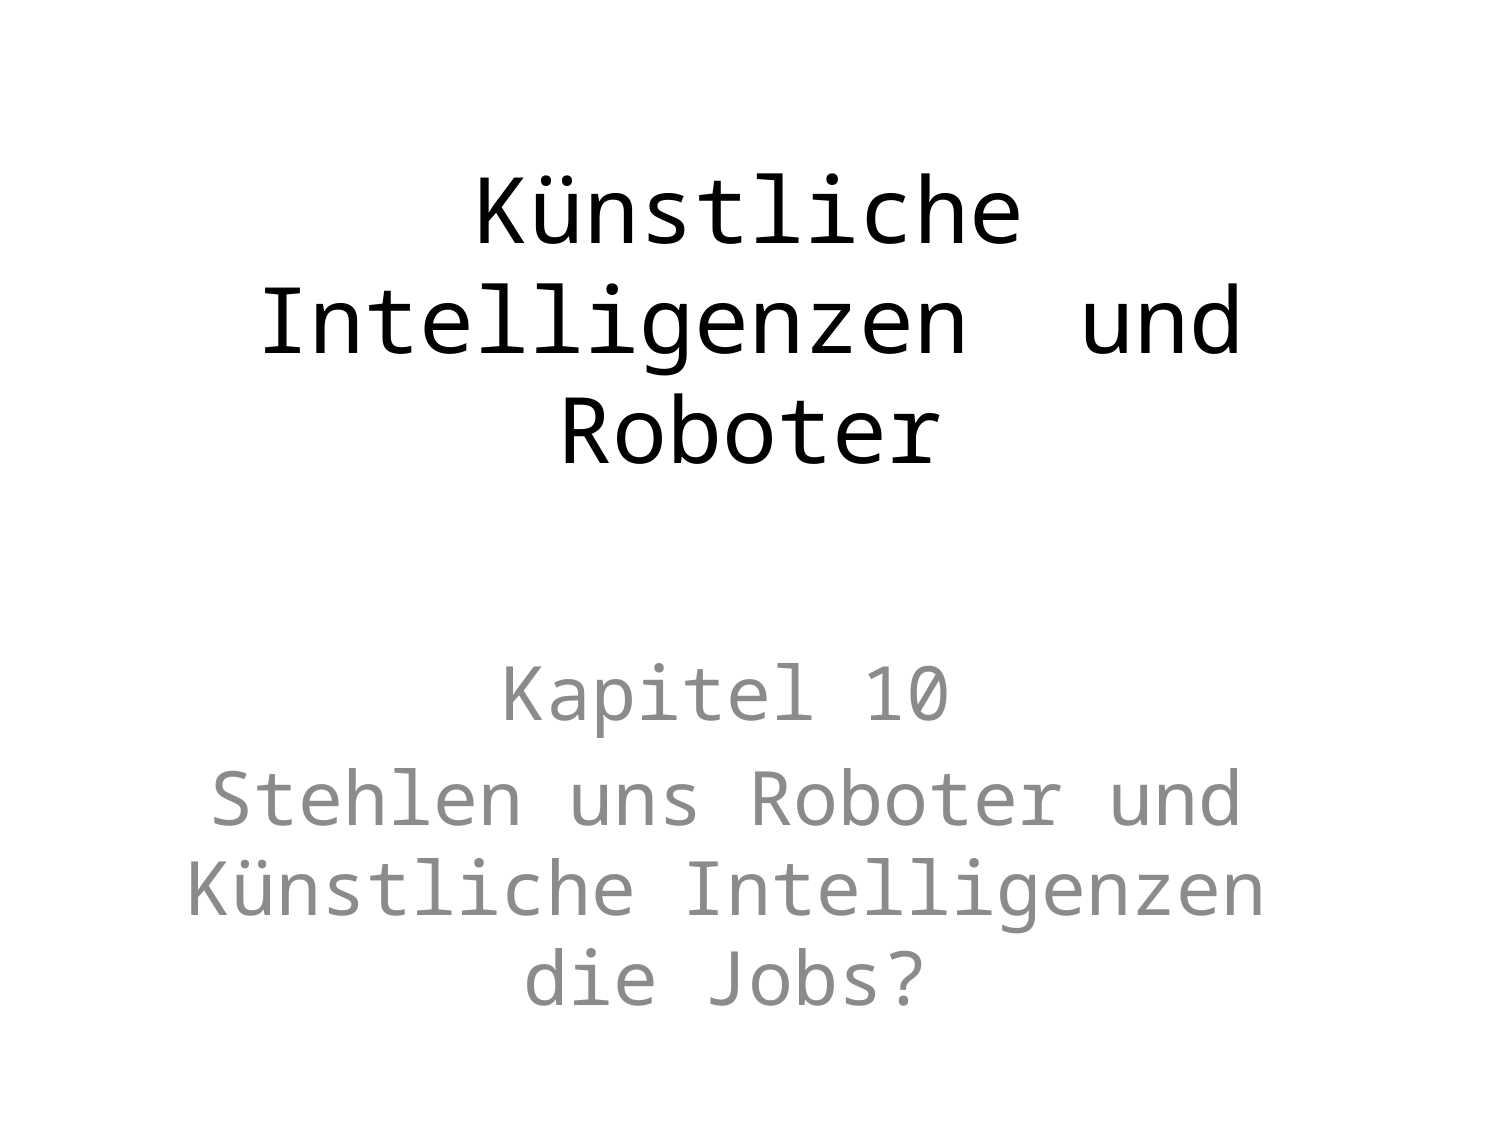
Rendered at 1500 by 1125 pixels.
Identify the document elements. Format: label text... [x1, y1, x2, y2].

title Künstliche Intelligenzen und Roboter [112, 42, 1388, 591]
subtitle Kapitel 10 Stehlen uns Roboter und Künstliche Intelligenzen die Jobs? [81, 637, 1371, 1011]
